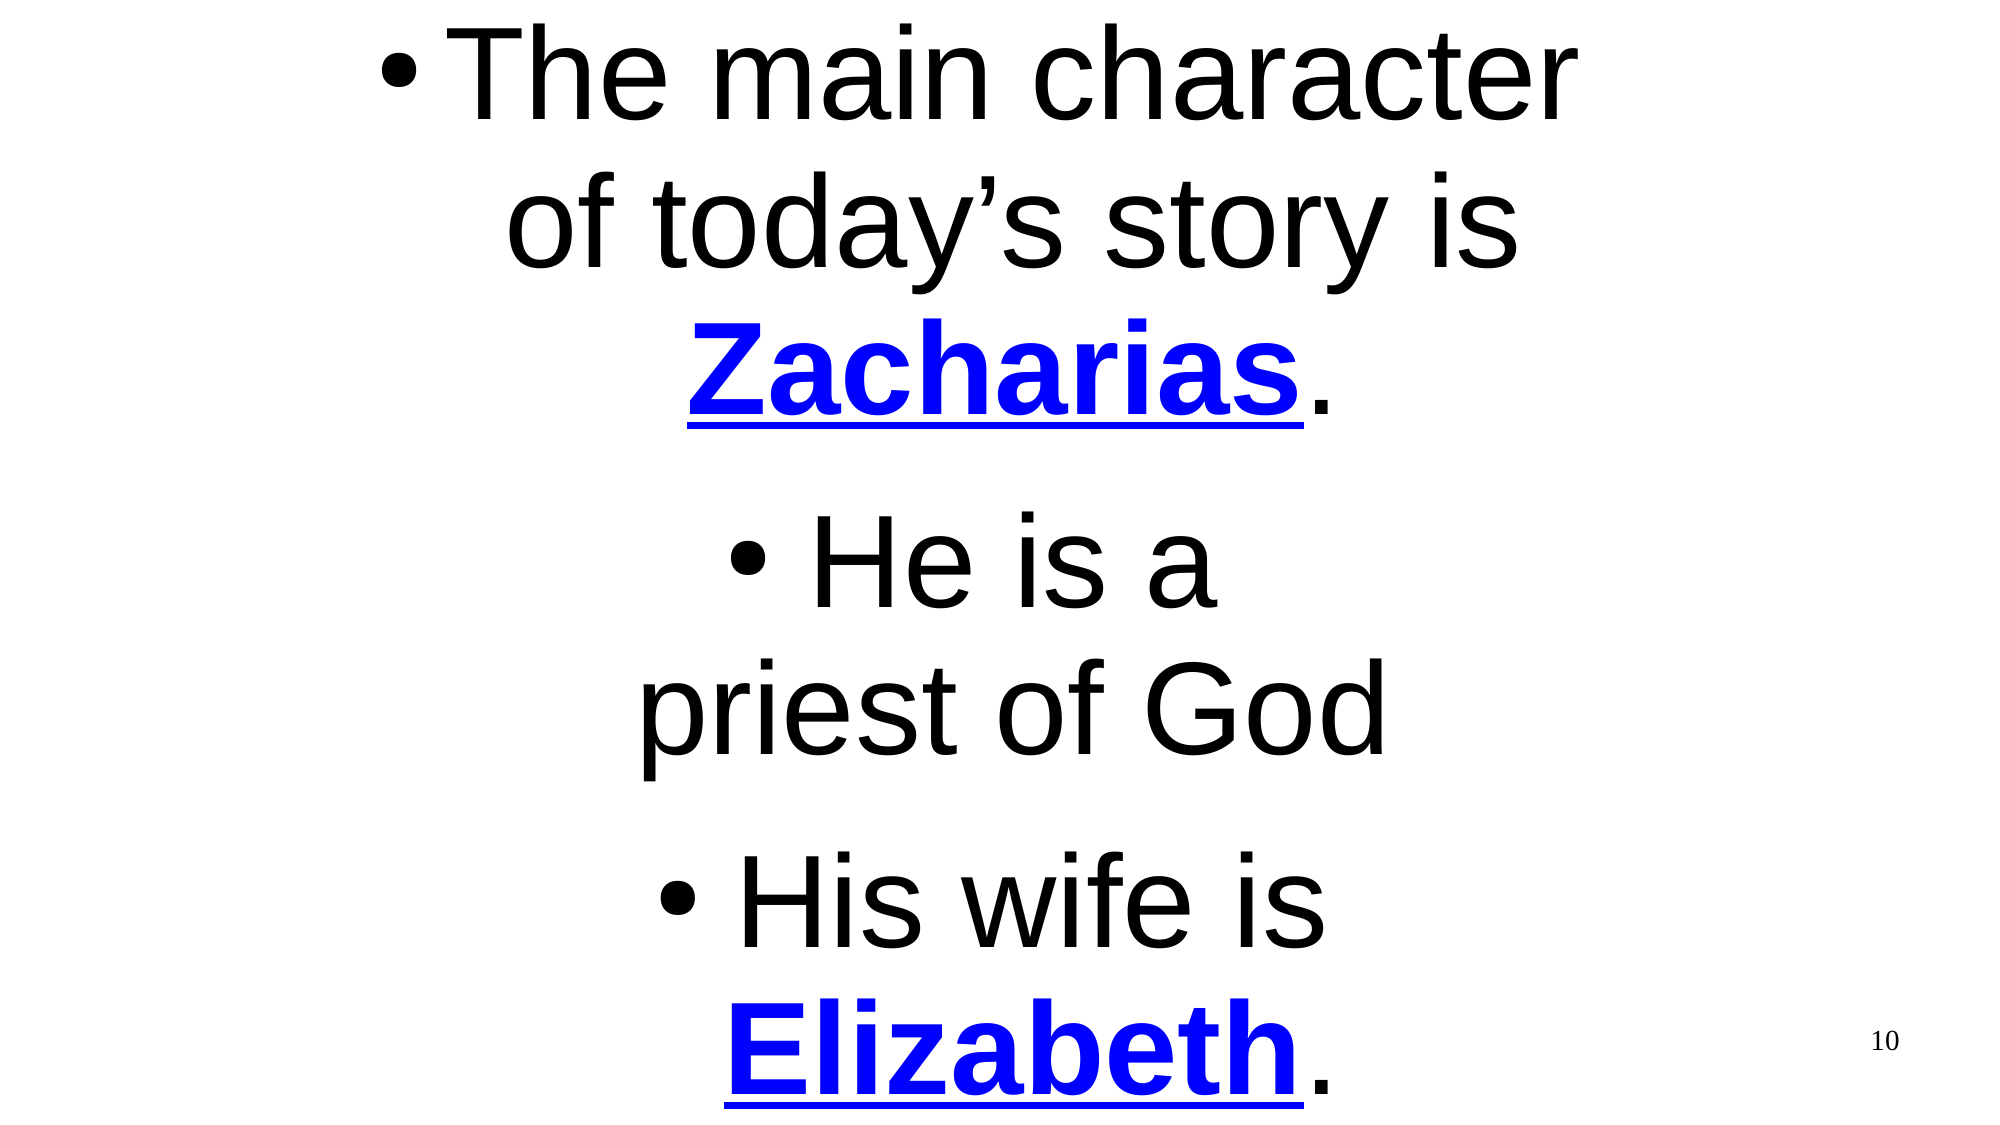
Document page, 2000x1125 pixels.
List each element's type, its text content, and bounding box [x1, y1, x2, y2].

list The main character of today’s story is Zacharias. He is a priest of God His wife is Elizabeth. [0, 0, 1996, 1123]
